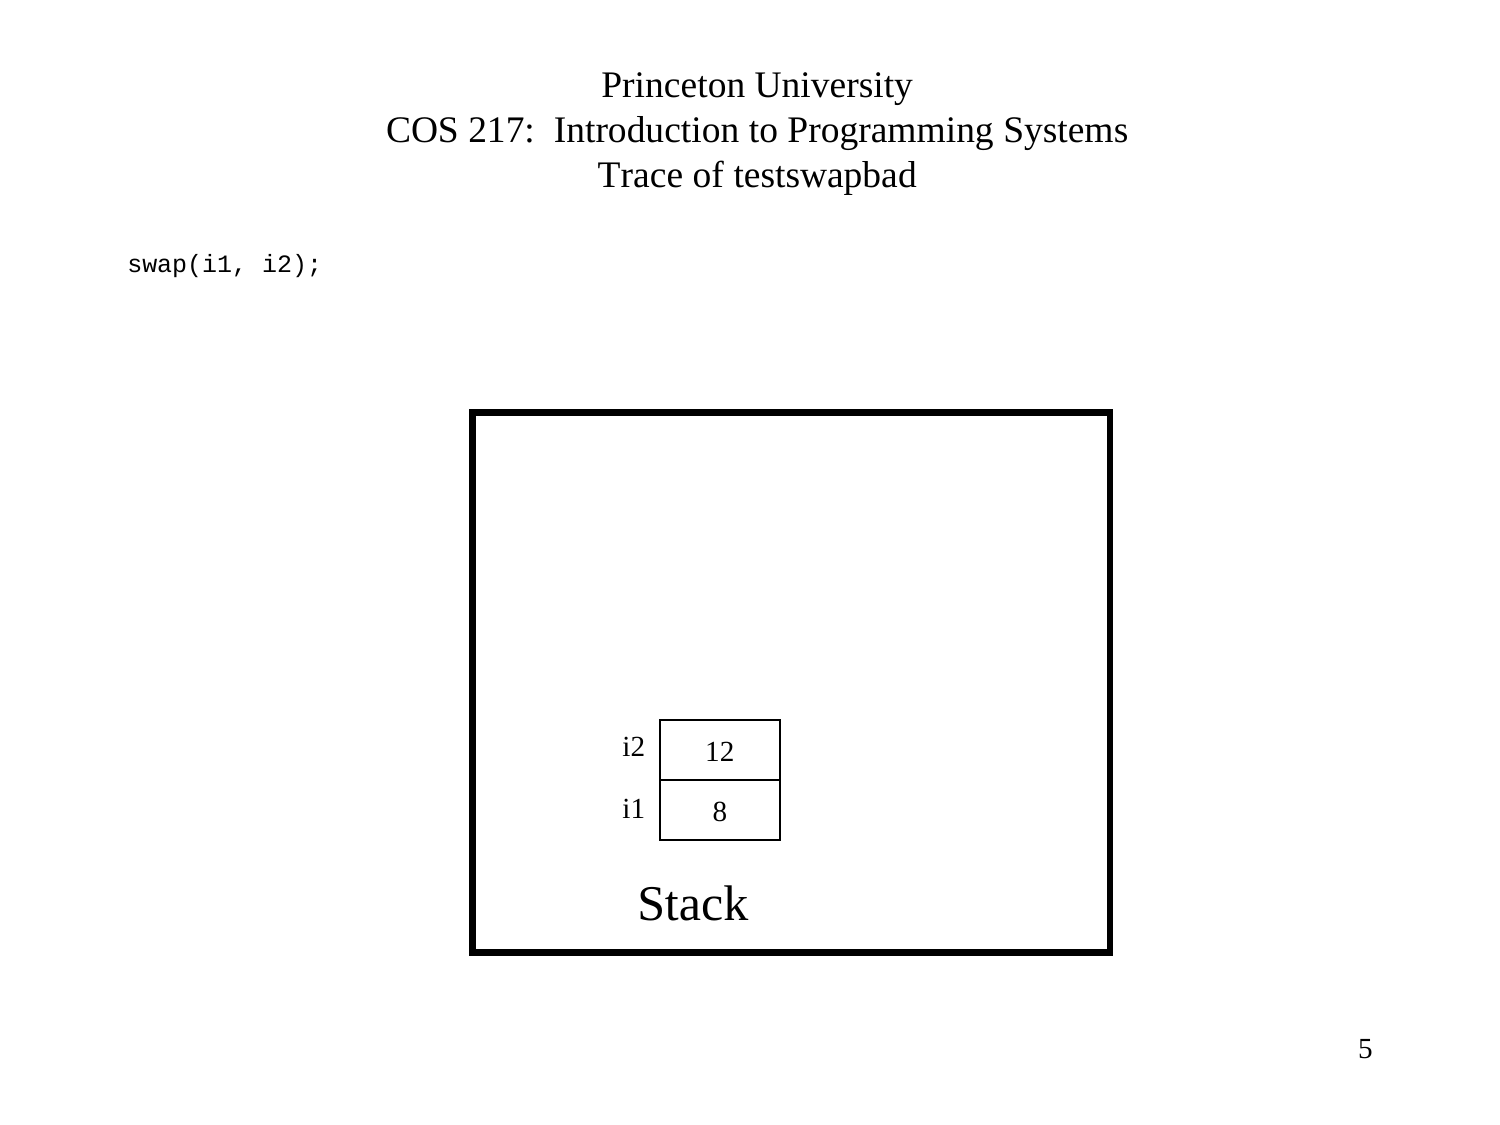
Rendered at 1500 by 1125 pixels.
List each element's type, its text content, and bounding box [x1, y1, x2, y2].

text_box i2 [492, 719, 661, 771]
text_box 8 [660, 781, 781, 841]
text_box Princeton University COS 217: Introduction to Programming Systems Trace of testswapbad [202, 52, 1313, 203]
text_box swap(i1, i2); [112, 239, 728, 286]
text_box 12 [660, 720, 781, 781]
text_box Stack [622, 862, 802, 938]
text_box i1 [492, 782, 660, 833]
